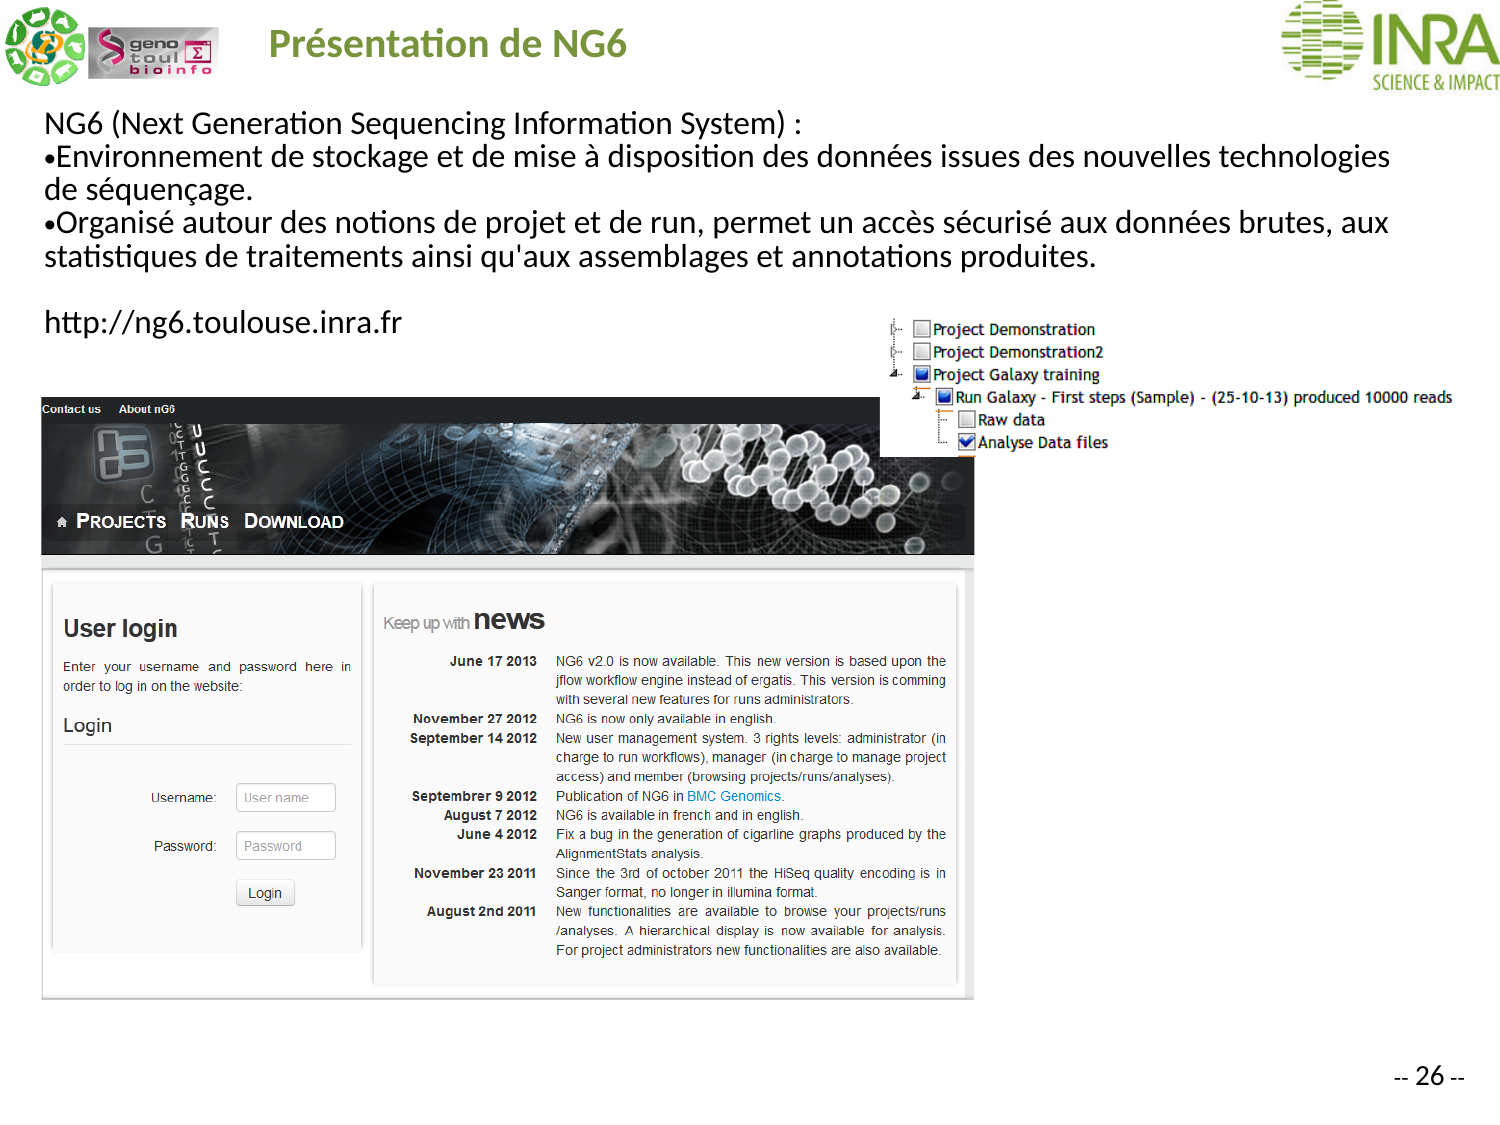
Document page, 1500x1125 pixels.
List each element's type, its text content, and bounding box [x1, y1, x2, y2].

text_box NG6 (Next Generation Sequencing Information System) : Environnement de stockage et de mise à disposition des données issues des nouvelles technologies de séquençage. Organisé autour des notions de projet et de run, permet un accès sécurisé aux données brutes, aux statistiques de traitements ainsi qu'aux assemblages et annotations produites. http://ng6.toulouse.inra.fr [29, 101, 1447, 1095]
picture [41, 314, 1467, 1000]
picture [1281, 0, 1500, 110]
text_box Présentation de NG6 [253, 19, 1270, 86]
picture [5, 7, 85, 86]
picture [88, 27, 219, 79]
